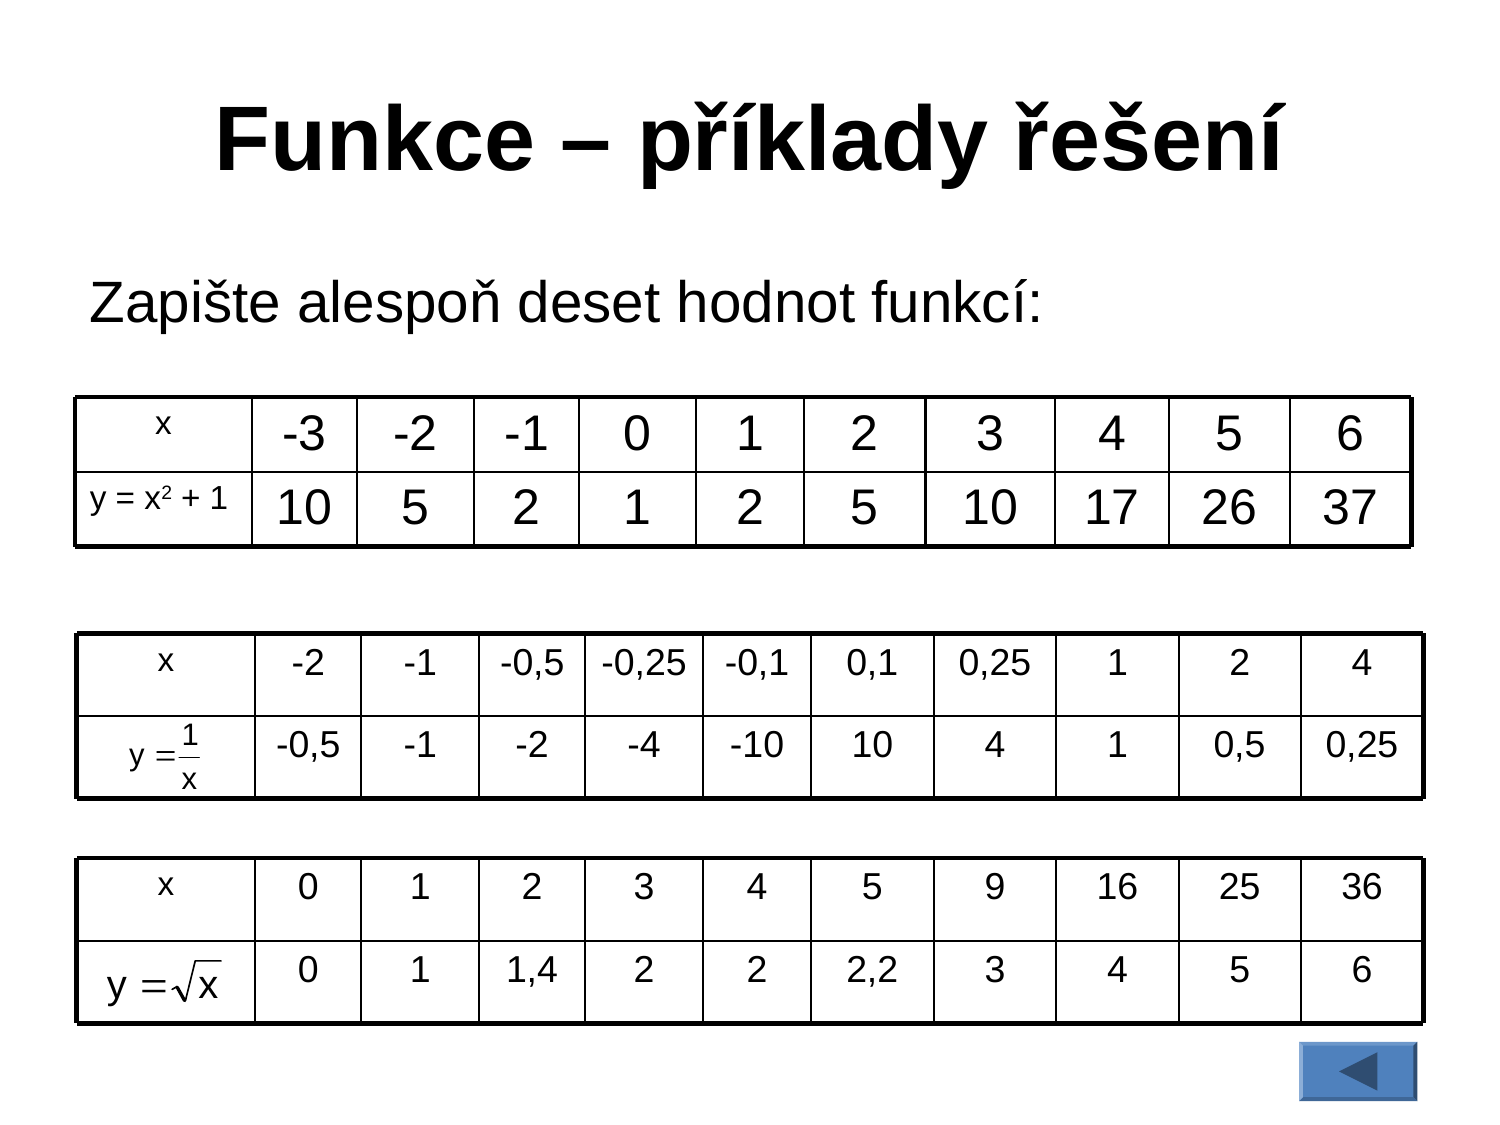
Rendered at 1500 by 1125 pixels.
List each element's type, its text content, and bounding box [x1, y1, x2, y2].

text_box 5 [1170, 399, 1289, 471]
text_box 1 [580, 473, 695, 544]
text_box 3 [927, 399, 1054, 471]
text_box -4 [586, 717, 702, 796]
text_box 2 [704, 942, 810, 1021]
text_box 1 [1057, 717, 1178, 796]
chart [123, 716, 207, 797]
text_box 2,2 [812, 942, 933, 1021]
text_box 3 [586, 860, 702, 940]
text_box 2 [475, 473, 578, 544]
text_box 4 [1056, 399, 1168, 471]
text_box 9 [935, 860, 1055, 940]
text_box 2 [480, 860, 584, 940]
text_box [1300, 1041, 1418, 1102]
text_box y = x2 + 1 [77, 473, 251, 544]
text_box 37 [1291, 473, 1409, 544]
text_box 10 [812, 717, 933, 796]
text_box 16 [1057, 860, 1178, 940]
text_box 0 [256, 860, 360, 940]
text_box 1 [362, 942, 478, 1021]
text_box 0 [580, 399, 695, 471]
text_box 36 [1302, 860, 1421, 940]
text_box 1 [1057, 636, 1178, 715]
text_box -0,1 [704, 636, 810, 715]
text_box -2 [480, 717, 584, 796]
text_box x [79, 860, 254, 940]
text_box -2 [358, 399, 473, 471]
text_box -2 [256, 636, 360, 715]
text_box -1 [362, 636, 478, 715]
text_box 5 [805, 473, 924, 544]
text_box 25 [1180, 860, 1300, 940]
text_box 2 [1180, 636, 1300, 715]
text_box 12 [1299, 1041, 1303, 1102]
text_box 4 [1302, 636, 1421, 715]
text_box 1,4 [480, 942, 584, 1021]
text_box 2 [697, 473, 803, 544]
text_box 10 [253, 473, 356, 544]
text_box -10 [704, 717, 810, 796]
text_box 10 [927, 473, 1054, 544]
text_box 1 [362, 860, 478, 940]
text_box 3 [935, 942, 1055, 1021]
text_box x [79, 636, 254, 715]
text_box 0,25 [935, 636, 1055, 715]
text_box -3 [253, 399, 356, 471]
text_box 0 [256, 942, 360, 1021]
text_box -0,25 [586, 636, 702, 715]
text_box 1 [697, 399, 803, 471]
text_box -1 [362, 717, 478, 796]
text_box Zapište alespoň deset hodnot funkcí: [74, 262, 1412, 362]
text_box 4 [1057, 942, 1178, 1021]
text_box 17 [1056, 473, 1168, 544]
text_box 6 [1291, 399, 1409, 471]
text_box 0,5 [1180, 717, 1300, 796]
text_box 5 [358, 473, 473, 544]
chart [100, 952, 231, 1016]
text_box 4 [704, 860, 810, 940]
text_box 5 [812, 860, 933, 940]
text_box 4 [935, 717, 1055, 796]
text_box -1 [475, 399, 578, 471]
text_box x [77, 399, 251, 471]
title Funkce – příklady řešení [75, 45, 1426, 233]
text_box -0,5 [256, 717, 360, 796]
text_box 26 [1170, 473, 1289, 544]
text_box 2 [805, 399, 924, 471]
text_box 0,1 [812, 636, 933, 715]
text_box 5 [1180, 942, 1300, 1021]
text_box 6 [1302, 942, 1421, 1021]
text_box -0,5 [480, 636, 584, 715]
text_box 2 [586, 942, 702, 1021]
text_box 0,25 [1302, 717, 1421, 796]
